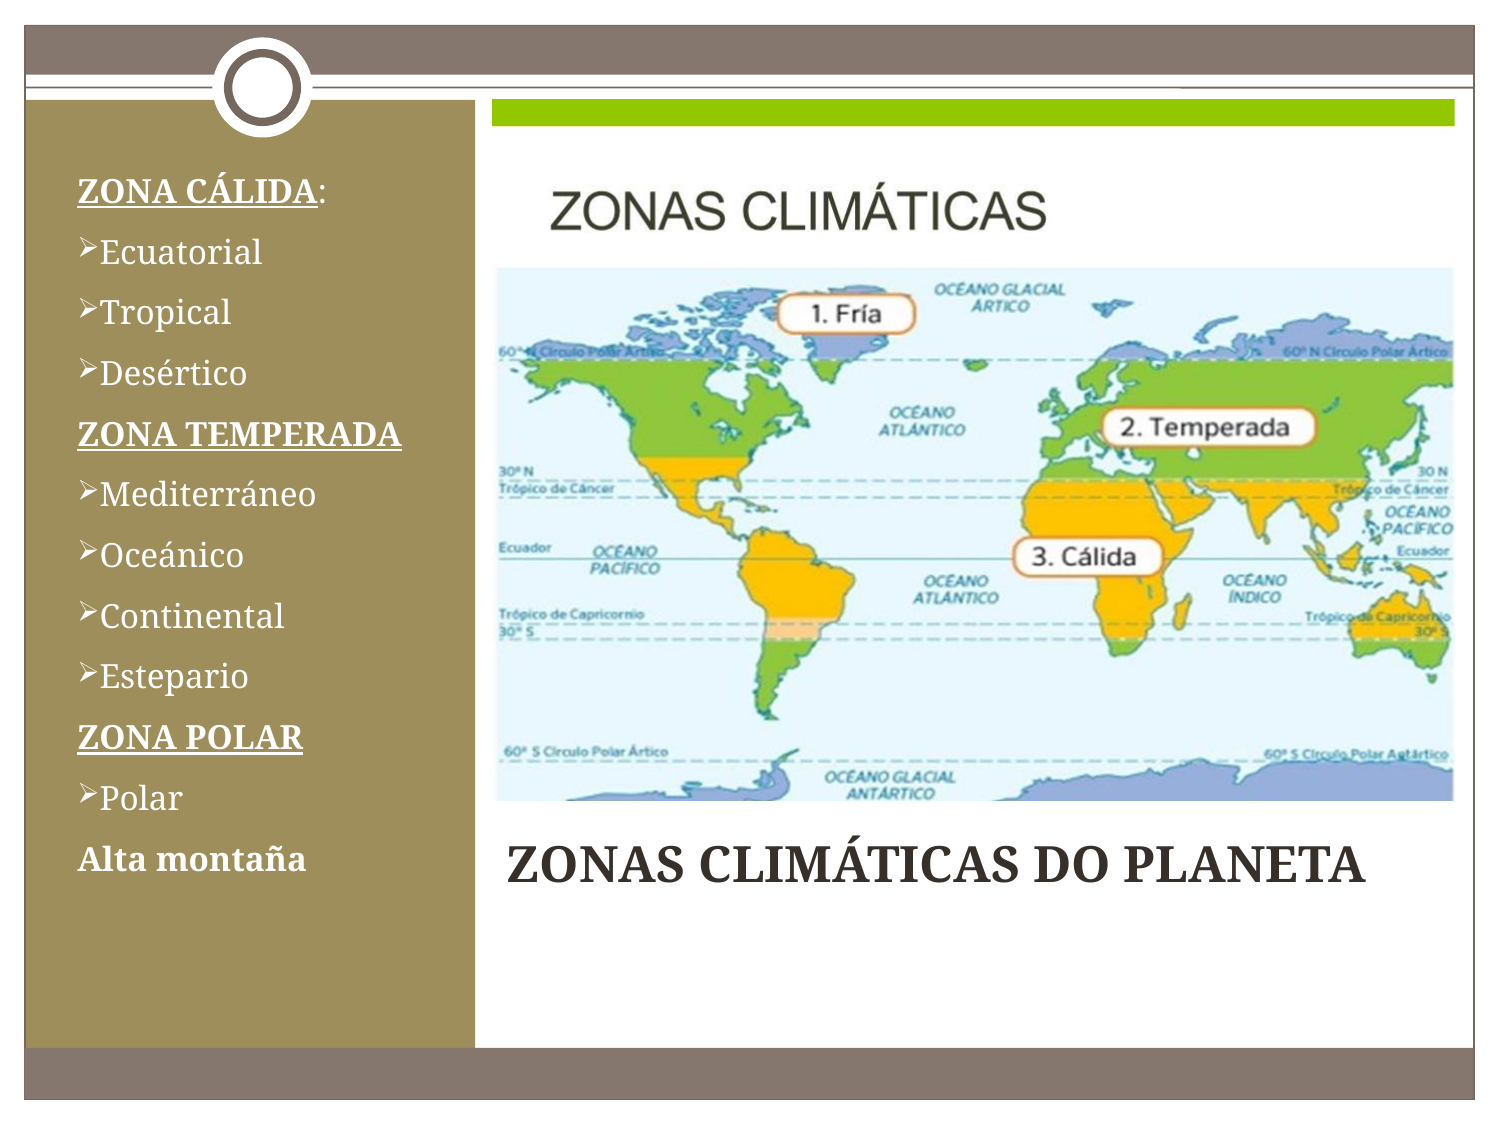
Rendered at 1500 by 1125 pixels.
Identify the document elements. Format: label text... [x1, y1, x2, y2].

title ZONAS CLIMÁTICAS DO PLANETA [492, 824, 1455, 1025]
picture [492, 99, 1455, 801]
list ZONA CÁLIDA: Ecuatorial Tropical Desértico ZONA TEMPERADA Mediterráneo Oceánico Continental Estepario ZONA POLAR Polar Alta montaña [62, 162, 463, 1025]
